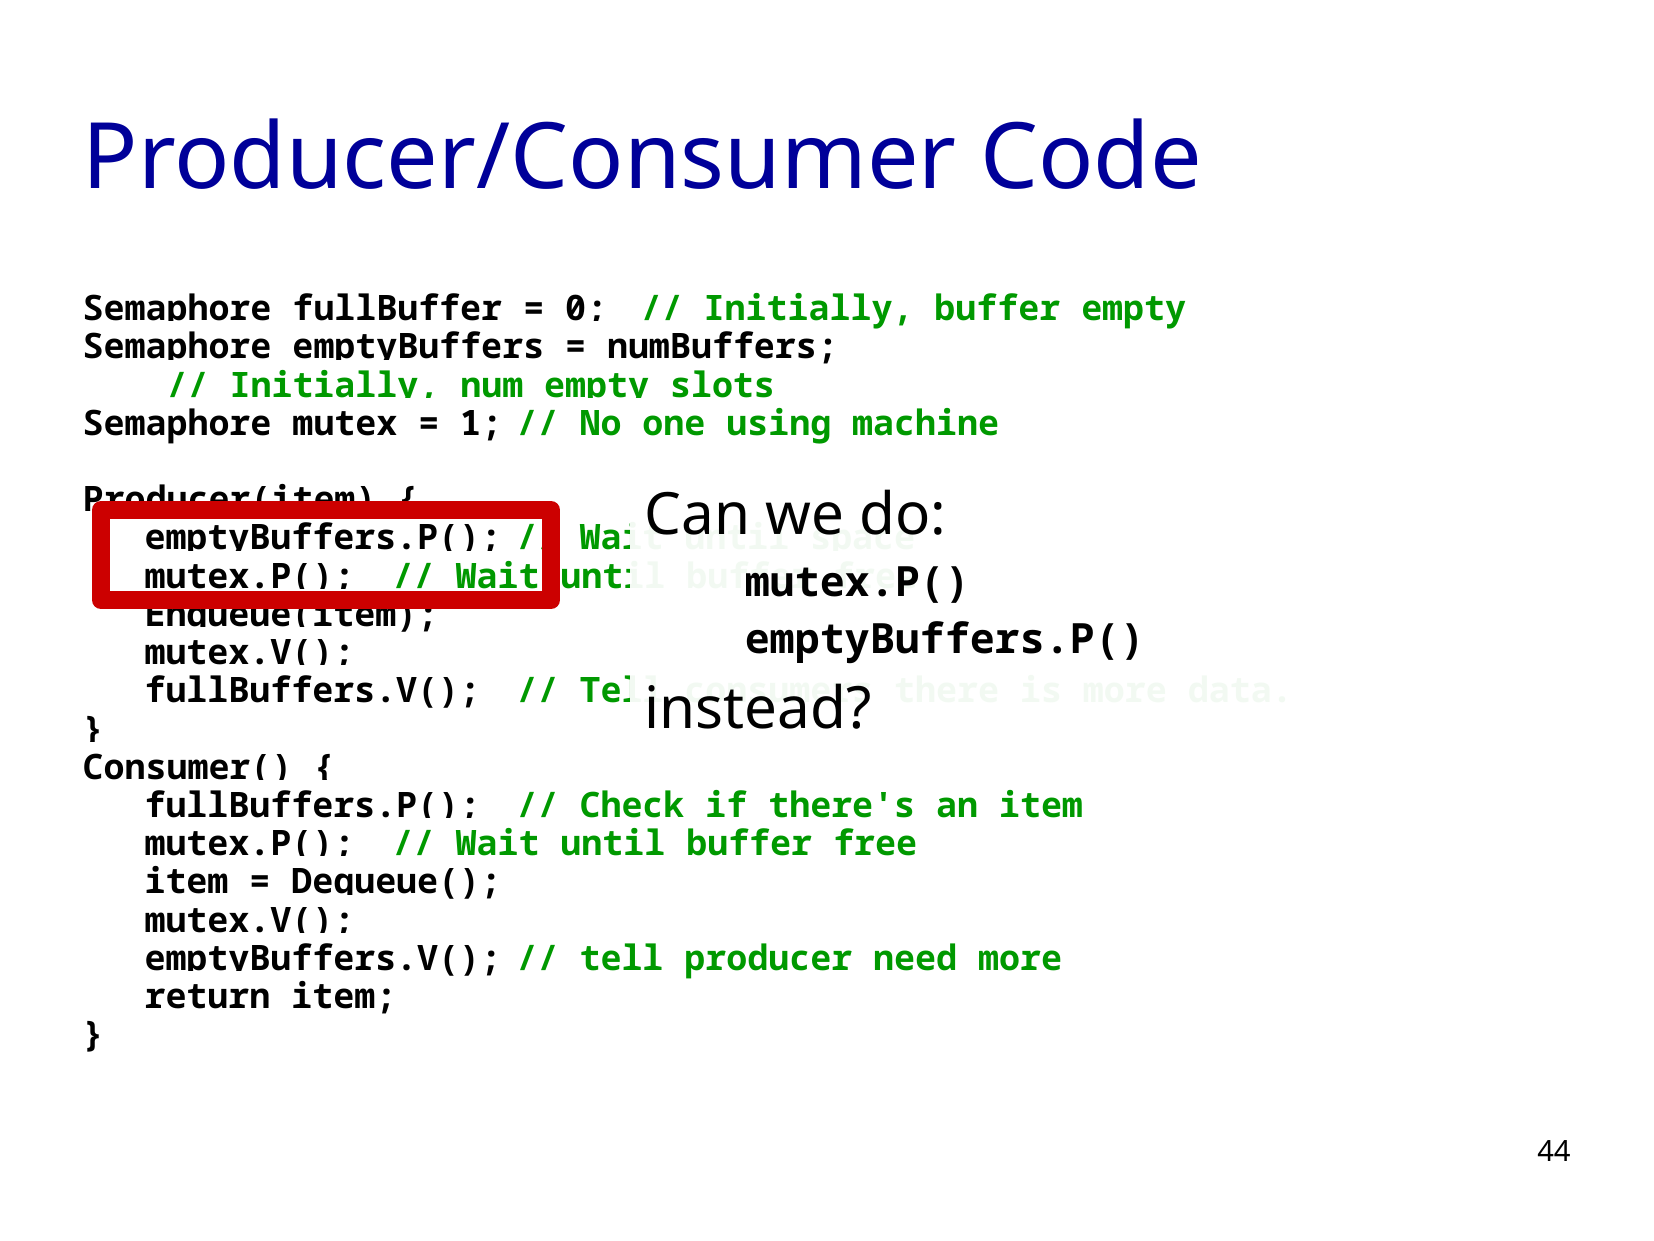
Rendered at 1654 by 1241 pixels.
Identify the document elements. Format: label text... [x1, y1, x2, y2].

list Semaphore fullBuffer = 0; // Initially, buffer empty Semaphore emptyBuffers = numBuffers; // Initially, num empty slots Semaphore mutex = 1; // No one using machine Producer(item) { emptyBuffers.P(); // Wait until space mutex.P(); // Wait until buffer free Enqueue(item); mutex.V(); fullBuffers.V(); // Tell consumers there is more data. } Consumer() { fullBuffers.P(); // Check if there's an item mutex.P(); // Wait until buffer free item = Dequeue(); mutex.V(); emptyBuffers.V(); // tell producer need more return item; } [82, 290, 1571, 1096]
title Producer/Consumer Code [82, 49, 1571, 257]
text_box Can we do: mutex.P() emptyBuffers.P() instead? [630, 465, 1621, 755]
